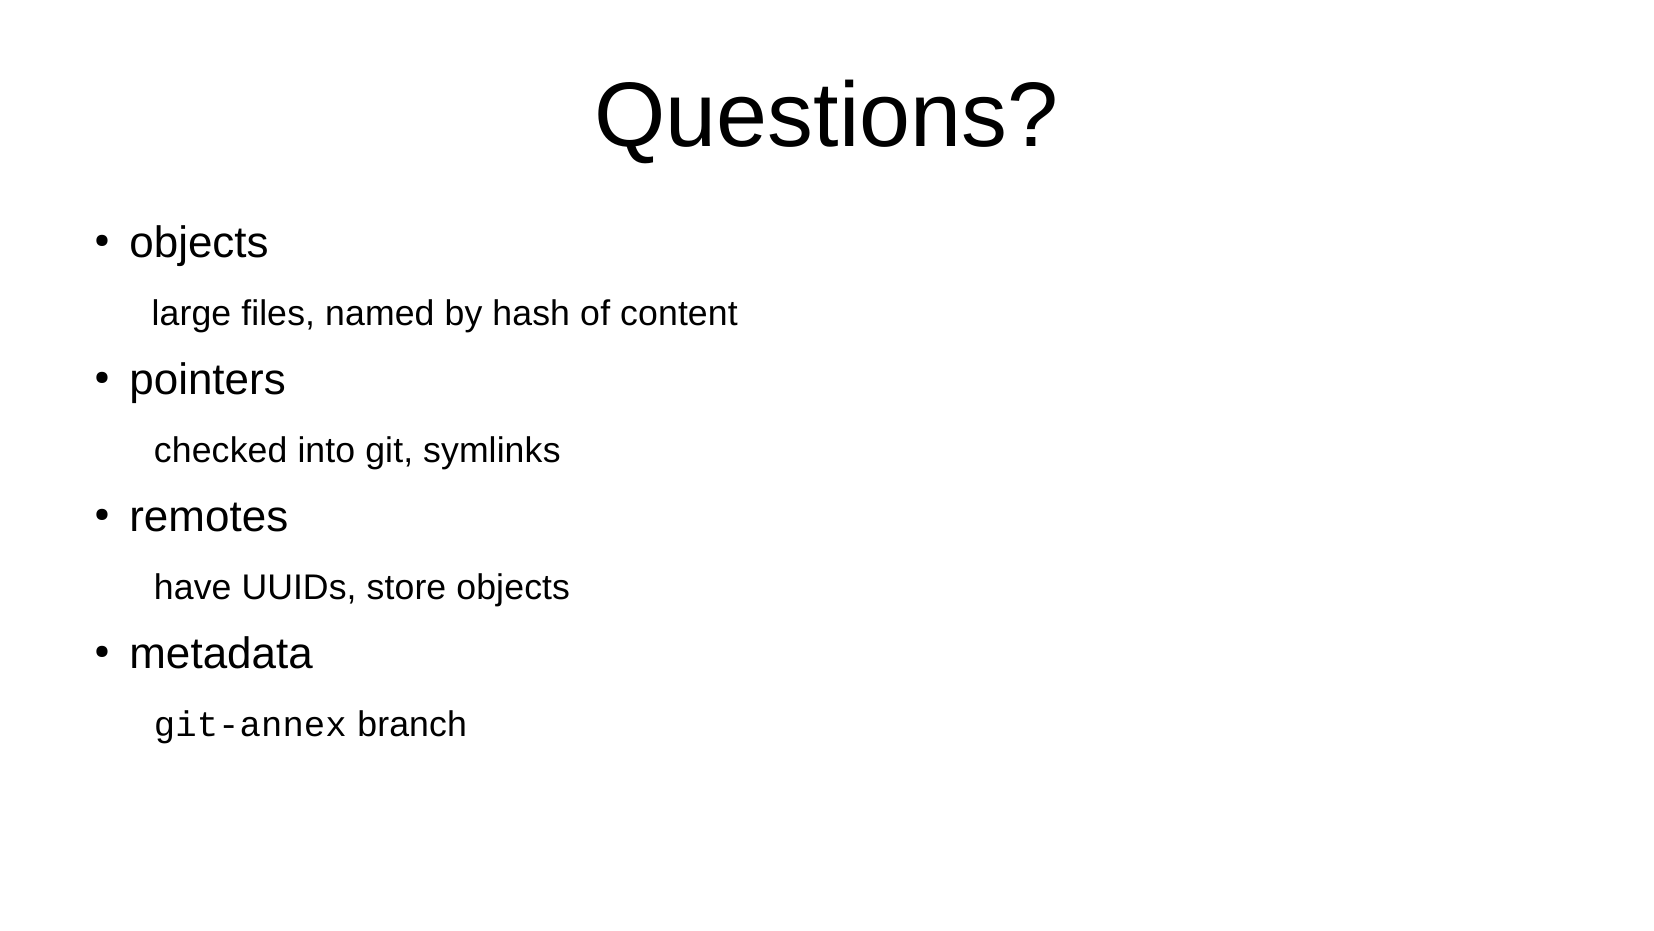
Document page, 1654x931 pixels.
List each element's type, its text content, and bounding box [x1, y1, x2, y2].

title Questions? [82, 37, 1571, 193]
list objects large files, named by hash of content pointers checked into git, symlinks remotes have UUIDs, store objects metadata git-annex branch [82, 217, 1571, 758]
